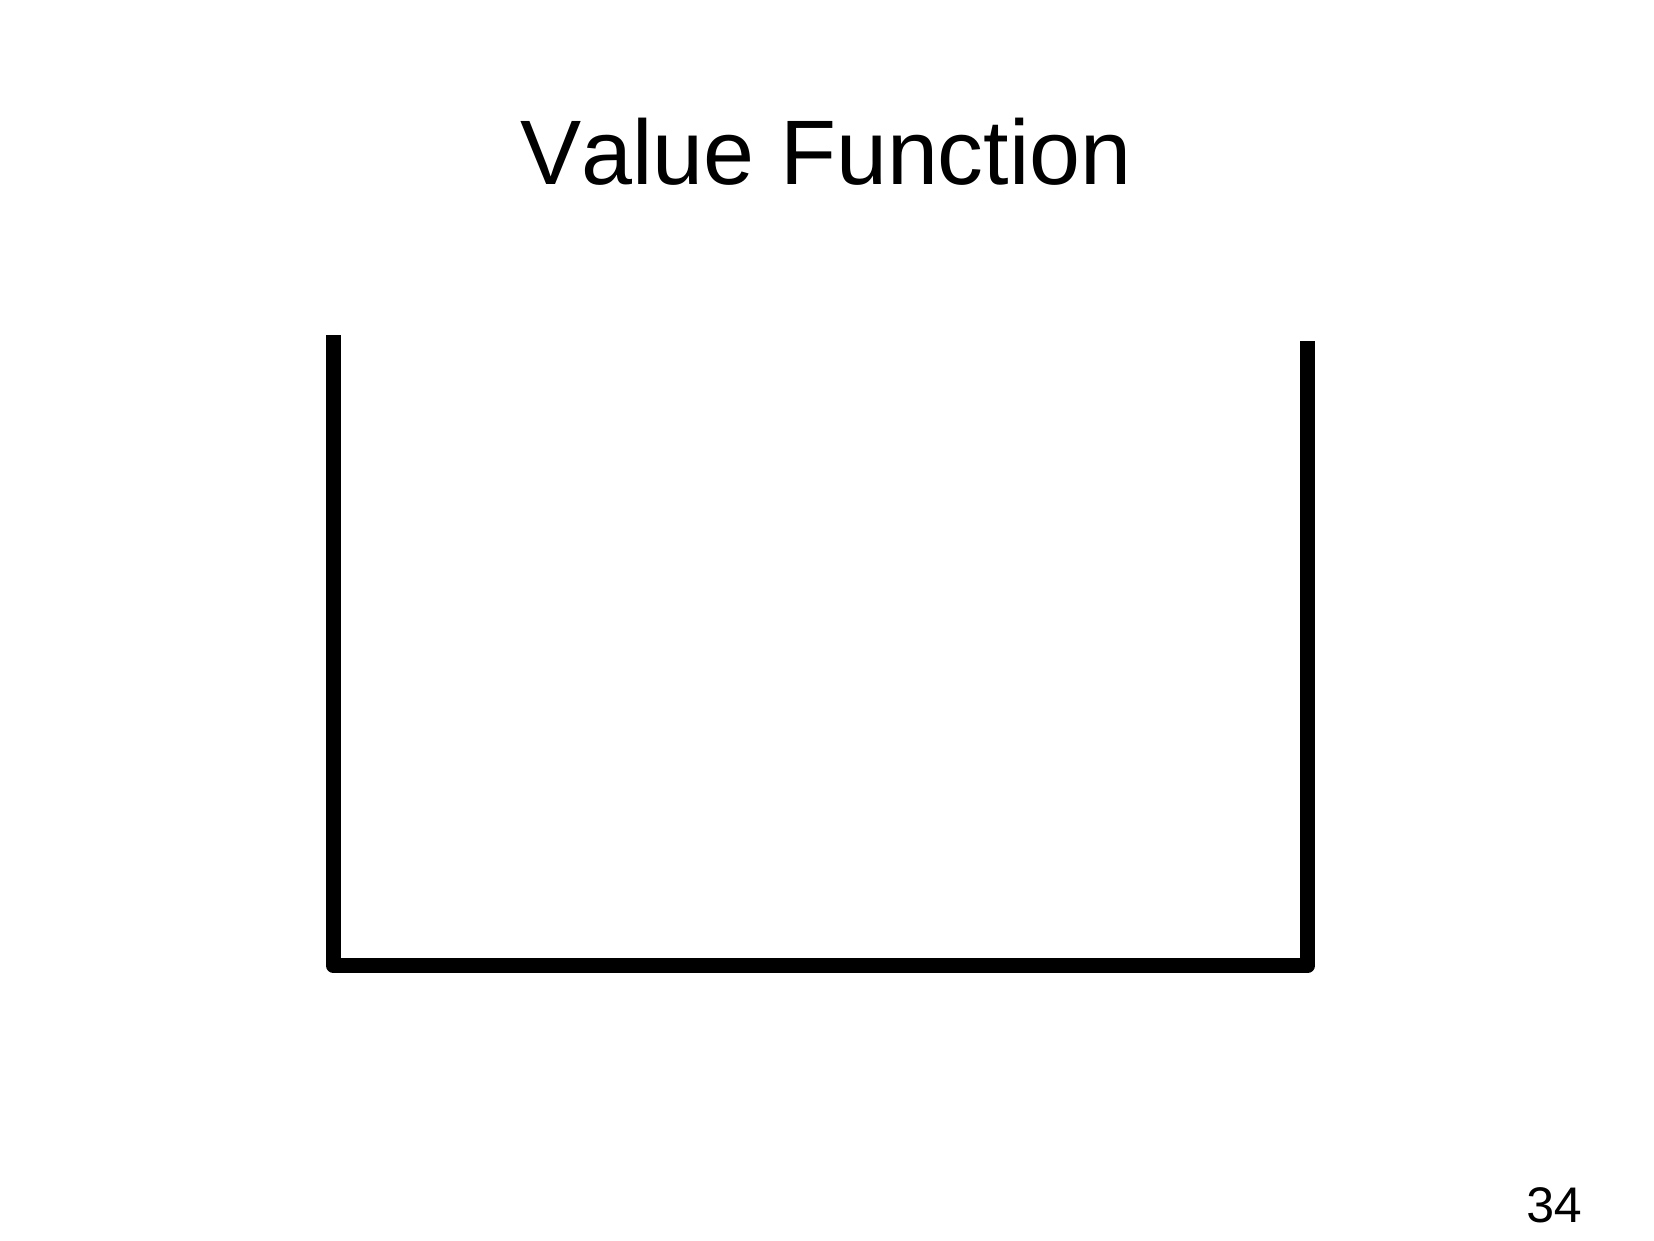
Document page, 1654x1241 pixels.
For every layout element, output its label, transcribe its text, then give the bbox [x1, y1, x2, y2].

title Value Function [82, 49, 1571, 257]
